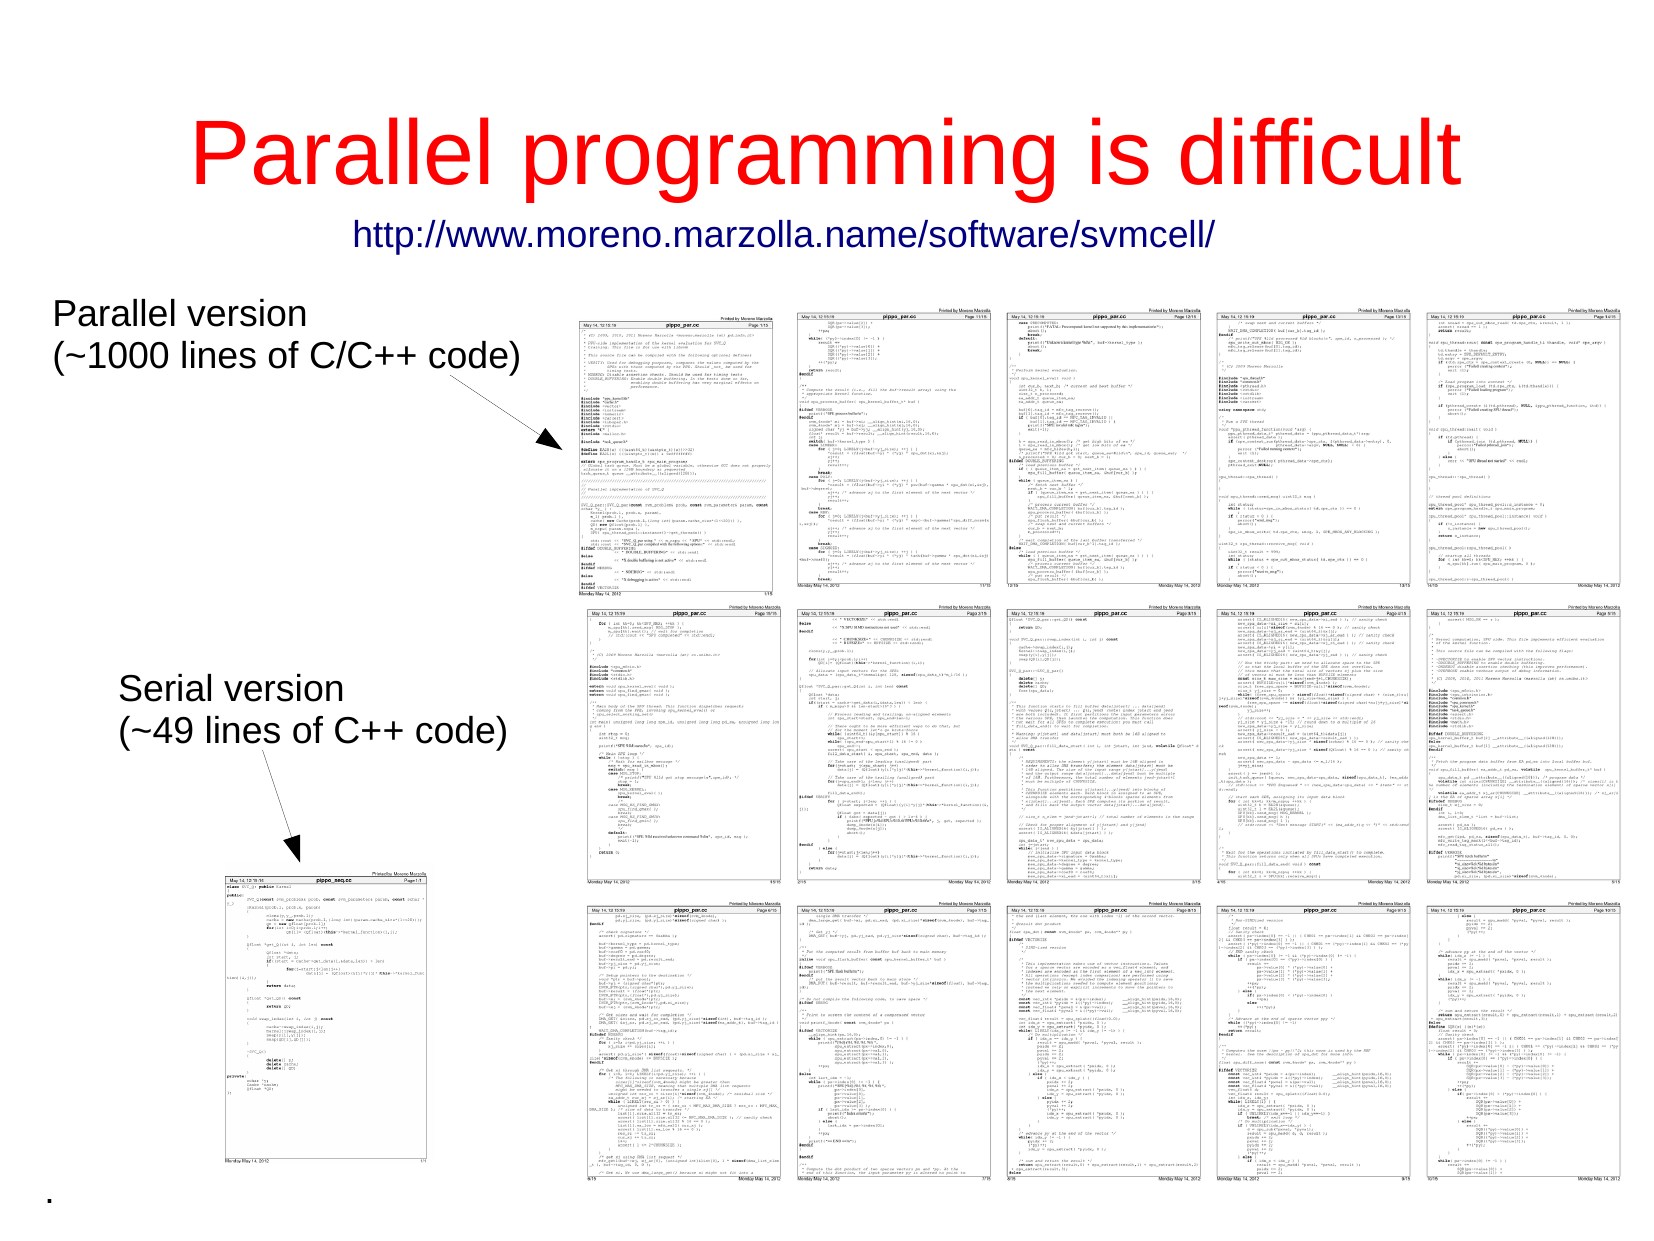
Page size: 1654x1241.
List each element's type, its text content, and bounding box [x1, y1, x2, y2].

text_box http://www.moreno.marzolla.name/software/svmcell/ [337, 205, 1238, 263]
title Parallel programming is difficult [82, 49, 1571, 257]
text_box . [29, 1162, 70, 1220]
picture [225, 862, 435, 1163]
text_box Serial version (~49 lines of C++ code) [103, 660, 563, 759]
text_box Parallel version (~1000 lines of C/C++ code) [37, 285, 576, 384]
picture [579, 299, 1628, 1189]
